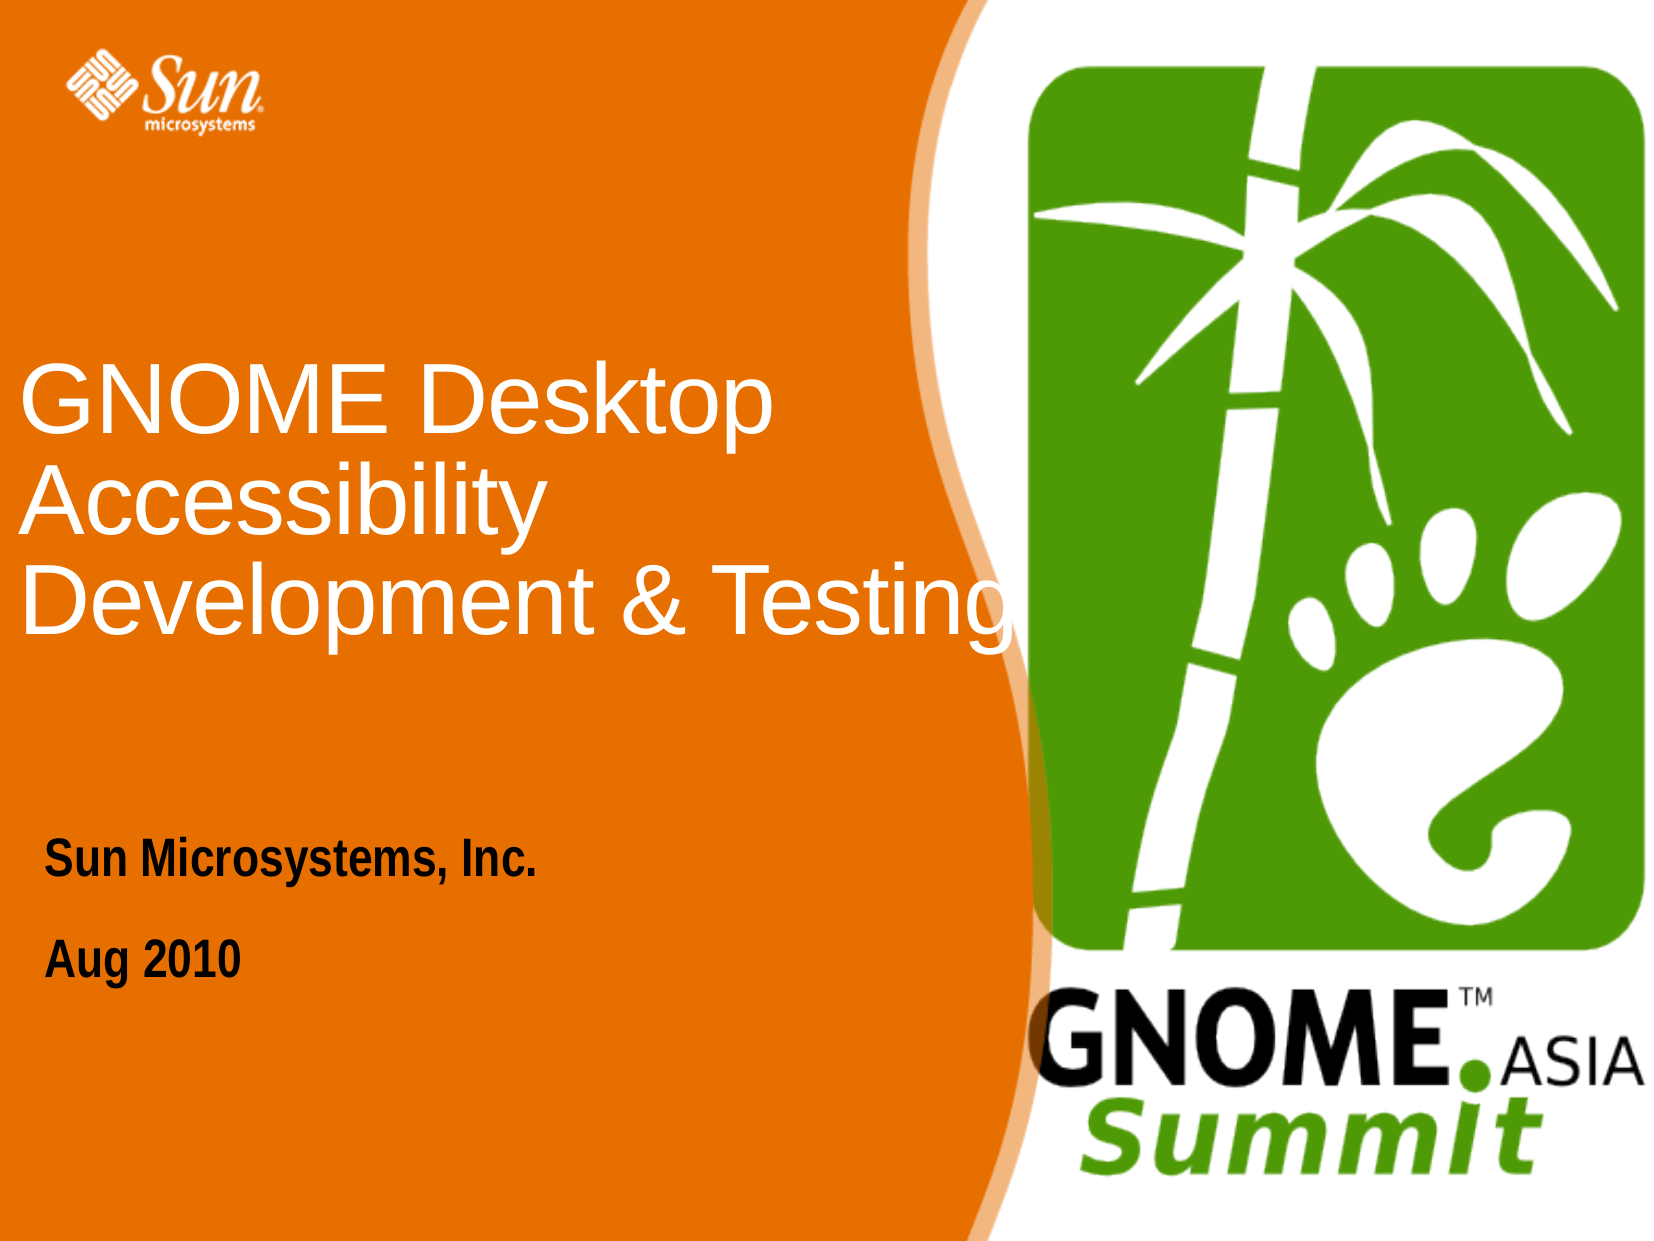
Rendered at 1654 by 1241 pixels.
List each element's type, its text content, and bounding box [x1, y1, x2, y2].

picture [0, 0, 1654, 1241]
list Sun Microsystems, Inc. Aug 2010 [44, 760, 1136, 1083]
title GNOME Desktop Accessibility Development & Testing [18, 309, 1171, 655]
